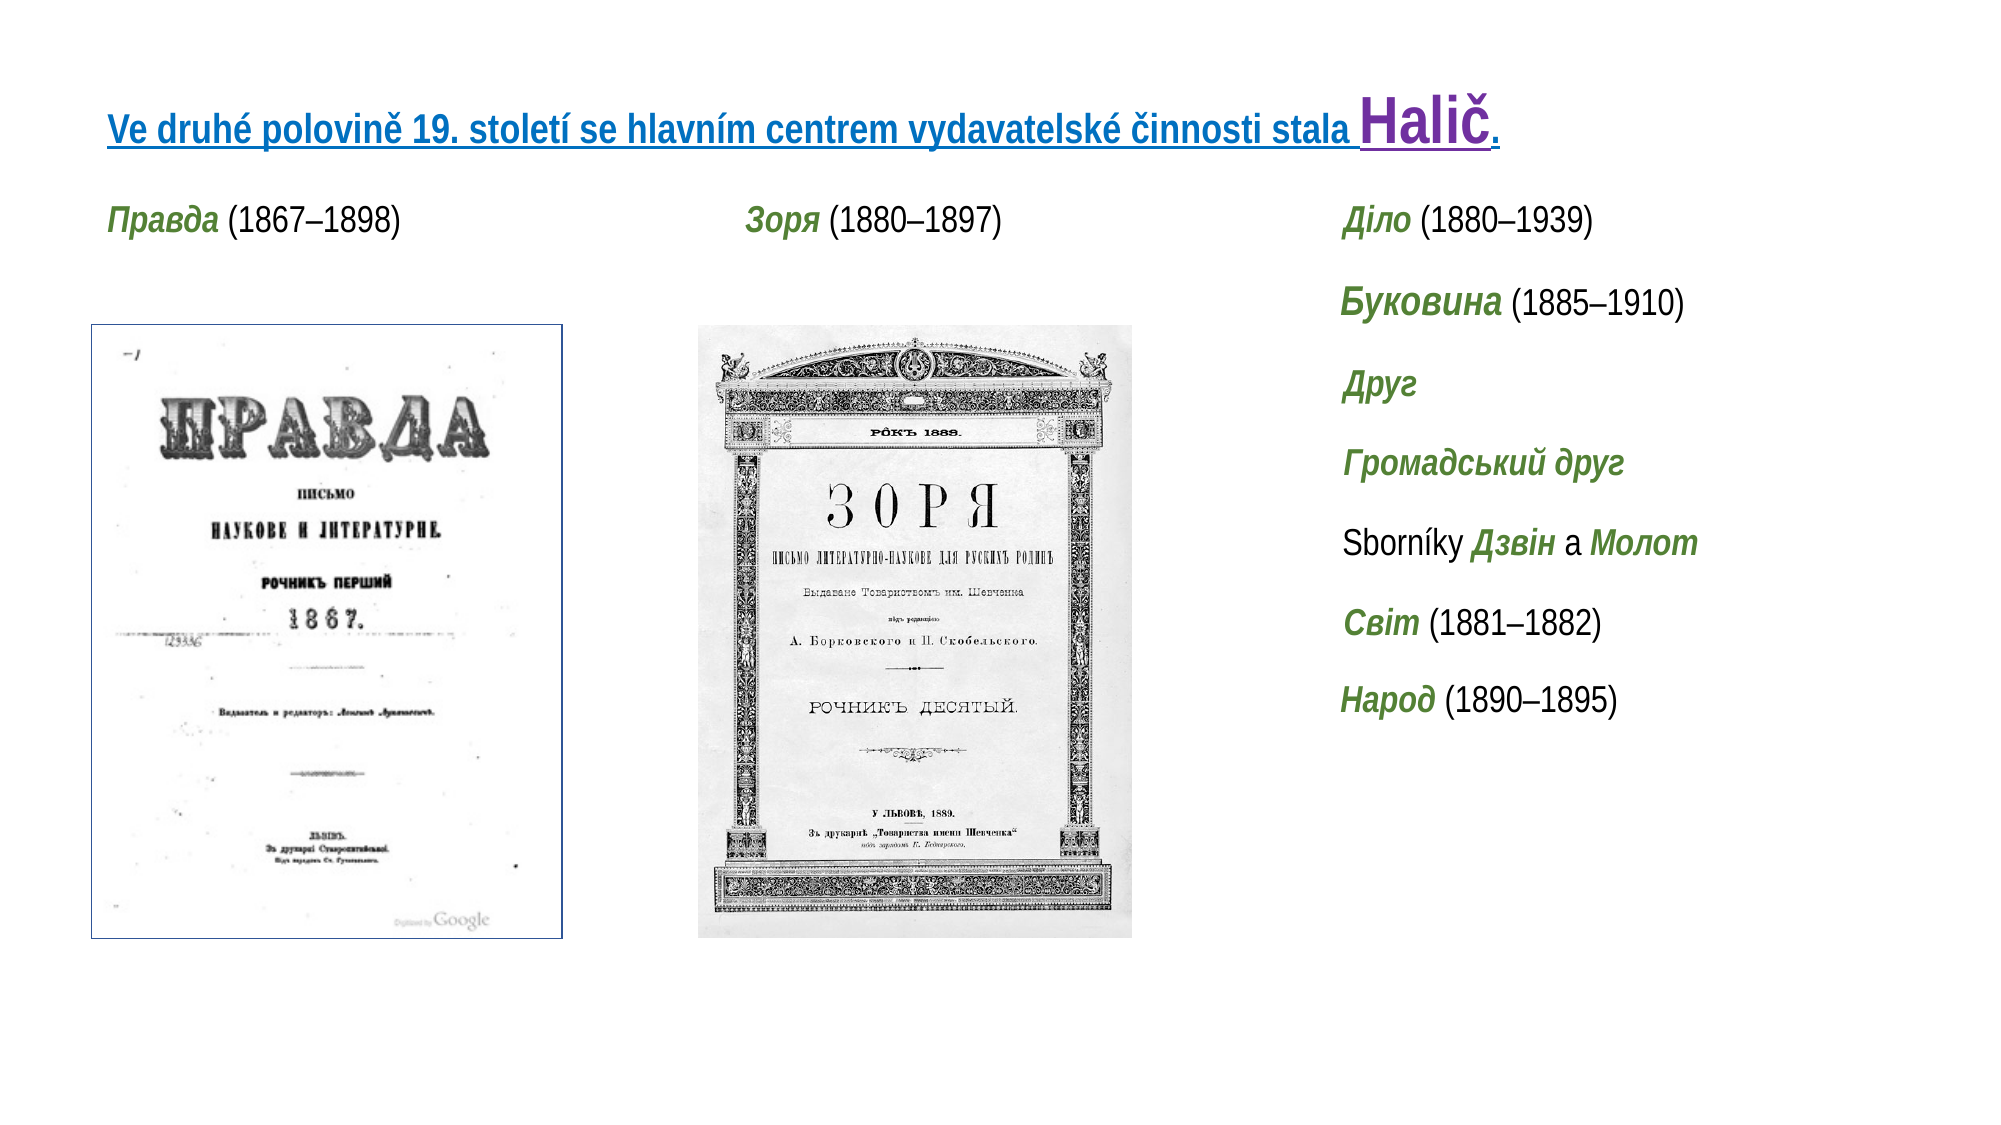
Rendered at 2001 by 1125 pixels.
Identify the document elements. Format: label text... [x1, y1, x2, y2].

text_box Народ (1890–1895) [1325, 667, 2000, 729]
picture [698, 325, 1132, 938]
text_box Світ (1881–1882) [1328, 590, 2000, 651]
text_box Зоря (1880–1897) [730, 187, 1328, 248]
picture [92, 325, 562, 938]
text_box Діло (1880–1939) [1328, 187, 2000, 248]
text_box Буковина (1885–1910) [1325, 266, 2000, 333]
text_box Громадський друг [1328, 430, 2000, 492]
text_box Ve druhé polovině 19. století se hlavním centrem vydavatelské činnosti stala Halič. [92, 69, 1584, 166]
text_box Sborníky Дзвін а Молот [1327, 510, 2000, 572]
text_box Друг [1328, 351, 2000, 412]
text_box Правда (1867–1898) [92, 187, 730, 248]
